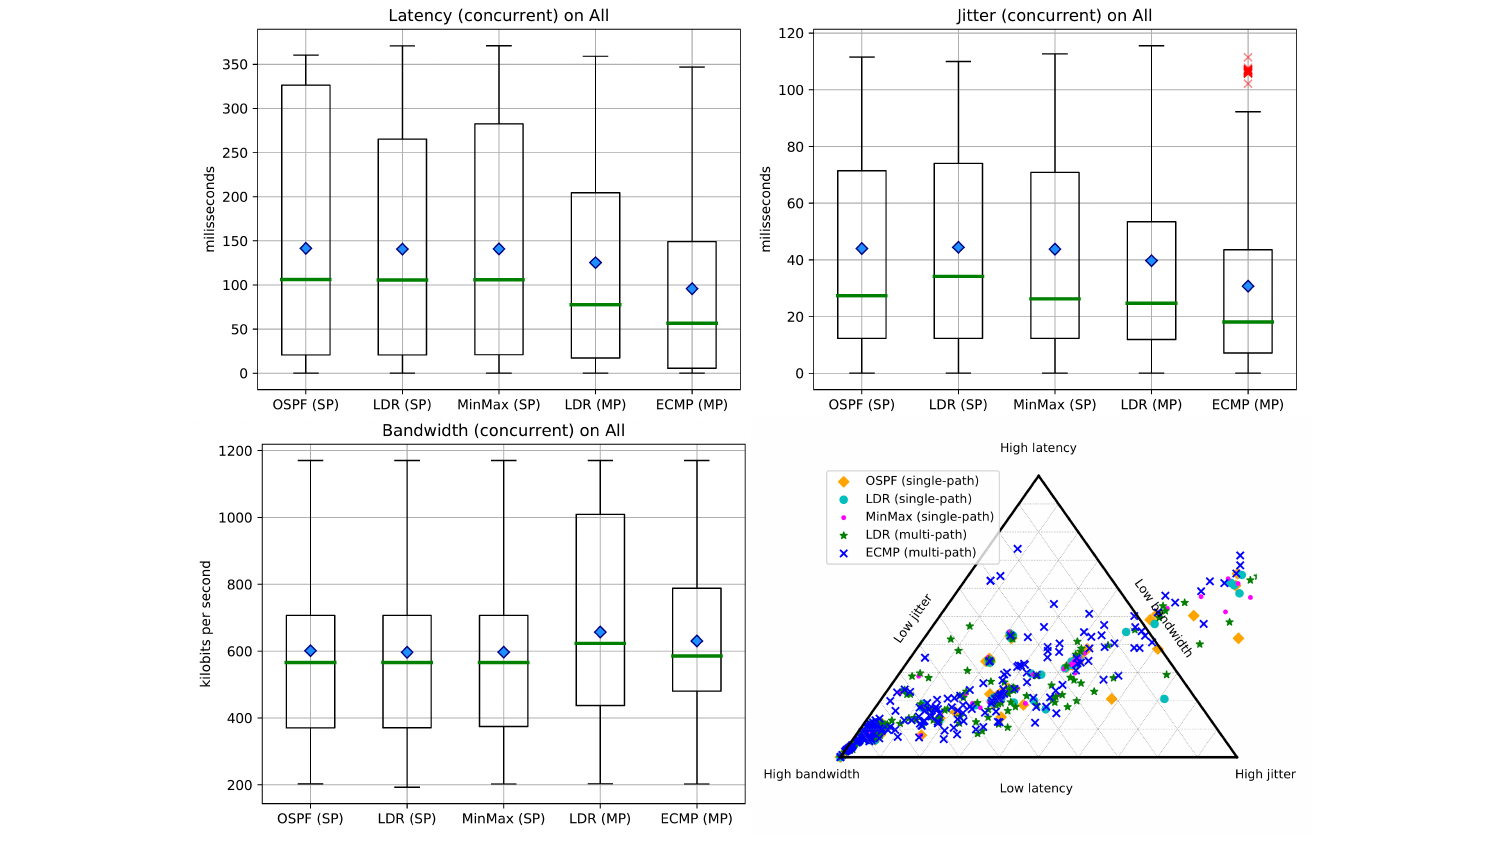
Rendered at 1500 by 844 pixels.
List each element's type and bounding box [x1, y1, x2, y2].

picture [190, 0, 1313, 836]
